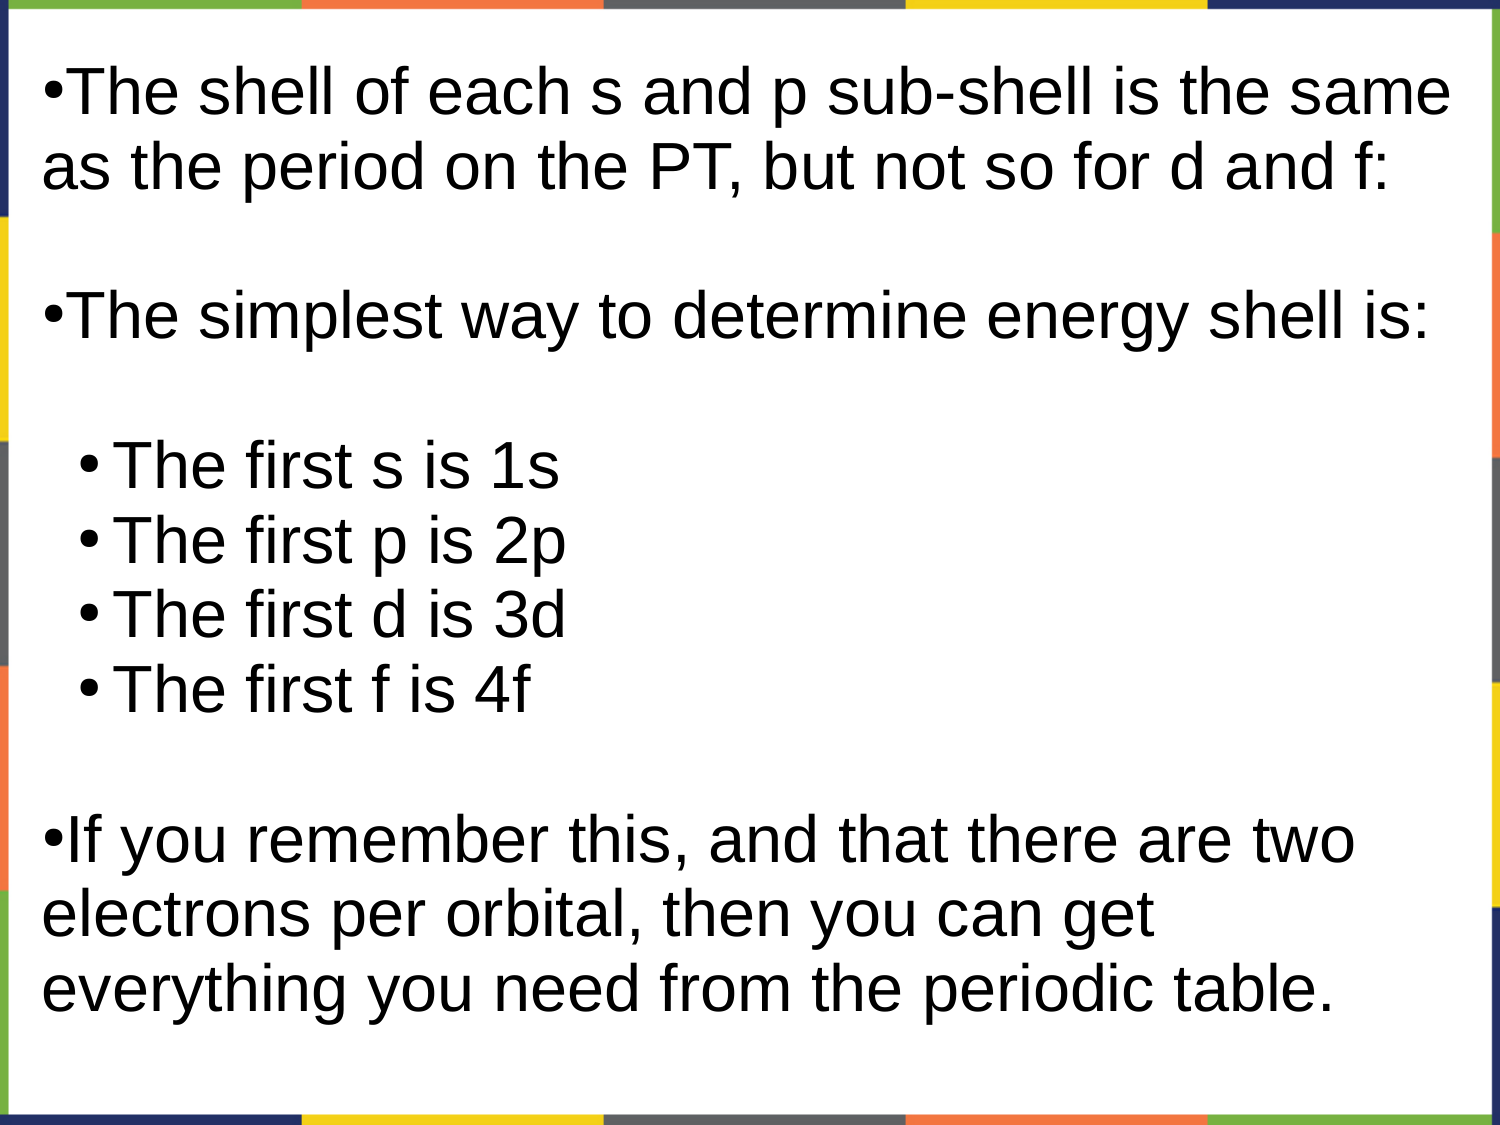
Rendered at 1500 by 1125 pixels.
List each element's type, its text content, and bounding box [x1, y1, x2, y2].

text_box The shell of each s and p sub-shell is the same as the period on the PT, but not so for d and f: The simplest way to determine energy shell is: The first s is 1s The first p is 2p The first d is 3d The first f is 4f If you remember this, and that there are two electrons per orbital, then you can get everything you need from the periodic table. [41, 54, 1471, 1027]
picture [0, 0, 1500, 1125]
